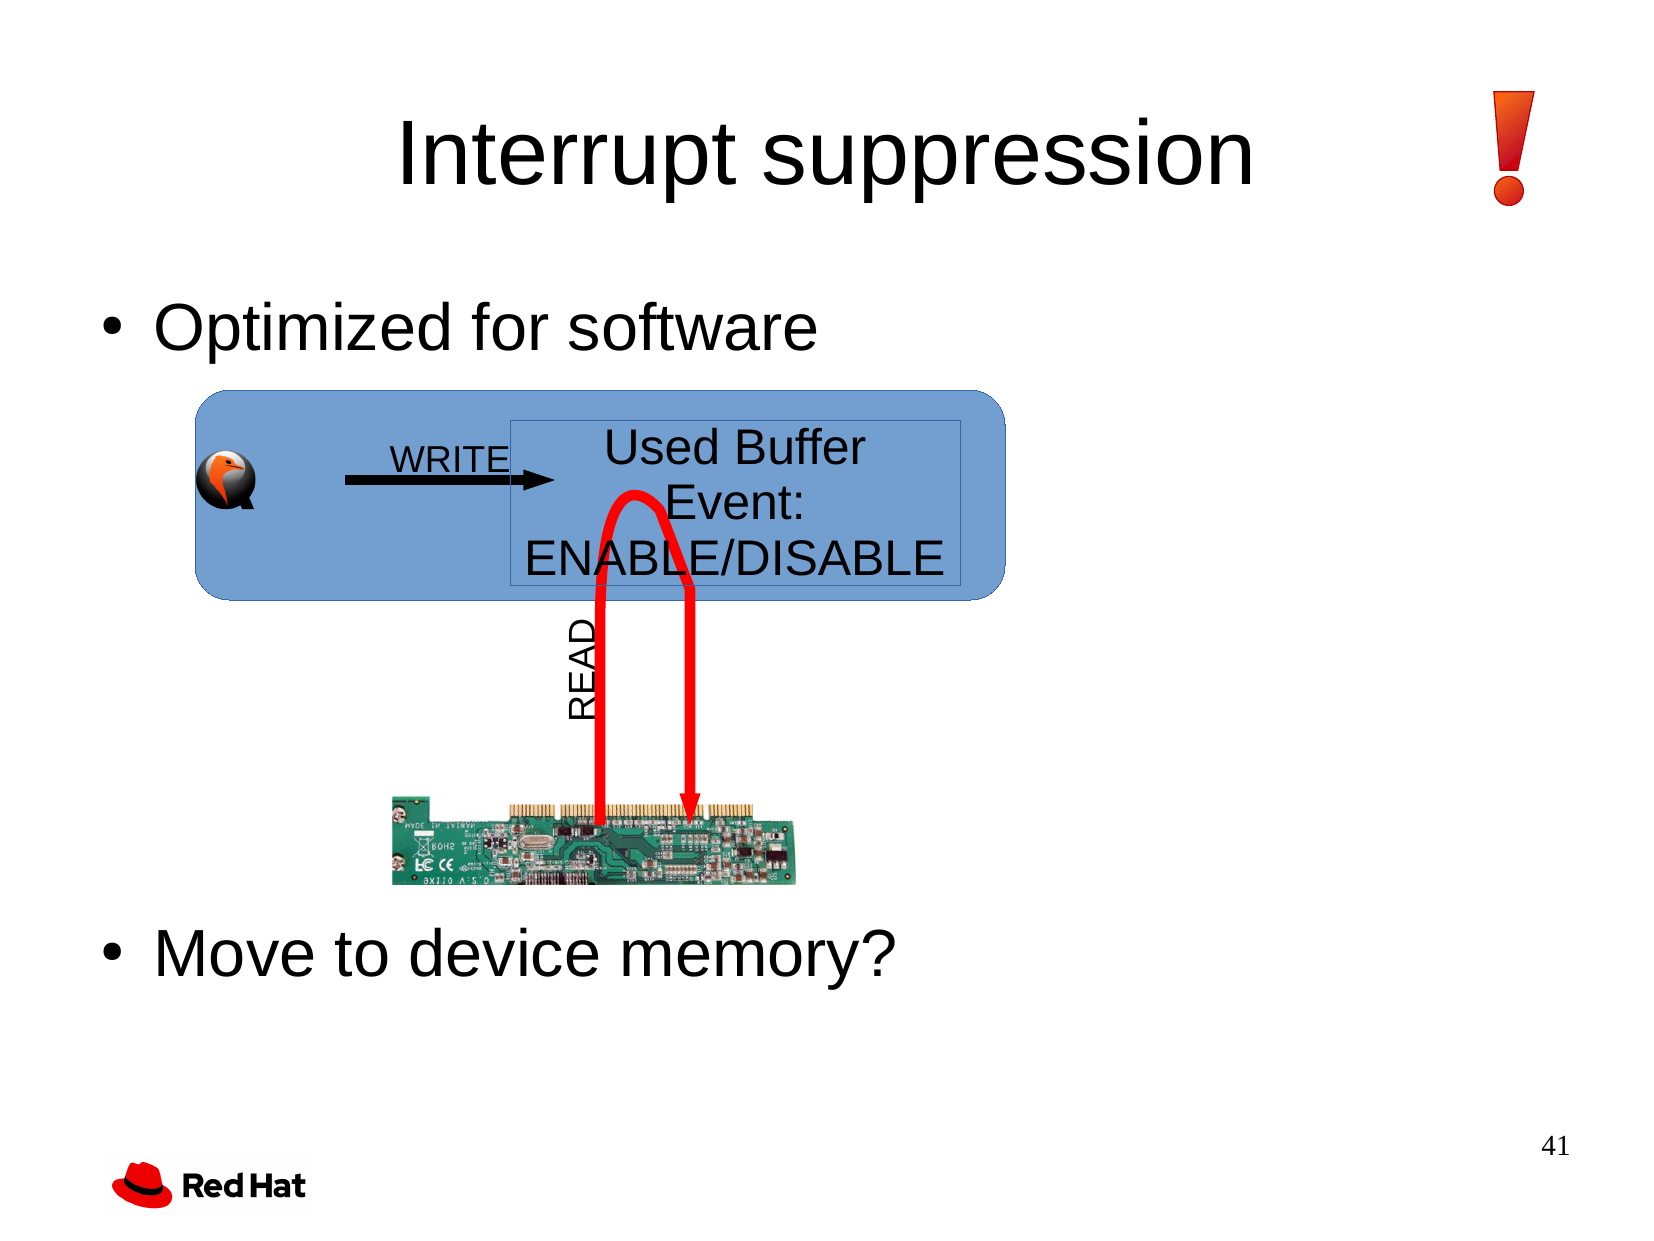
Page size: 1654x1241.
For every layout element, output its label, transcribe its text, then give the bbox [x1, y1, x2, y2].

picture [390, 794, 796, 886]
text_box Used Buffer Event: ENABLE/DISABLE [510, 420, 961, 586]
picture [1428, 65, 1596, 233]
picture [195, 449, 256, 511]
list Optimized for software Move to device memory? [82, 290, 1571, 1010]
text_box [195, 390, 1006, 601]
picture [105, 1154, 314, 1216]
title Interrupt suppression [82, 49, 1571, 257]
